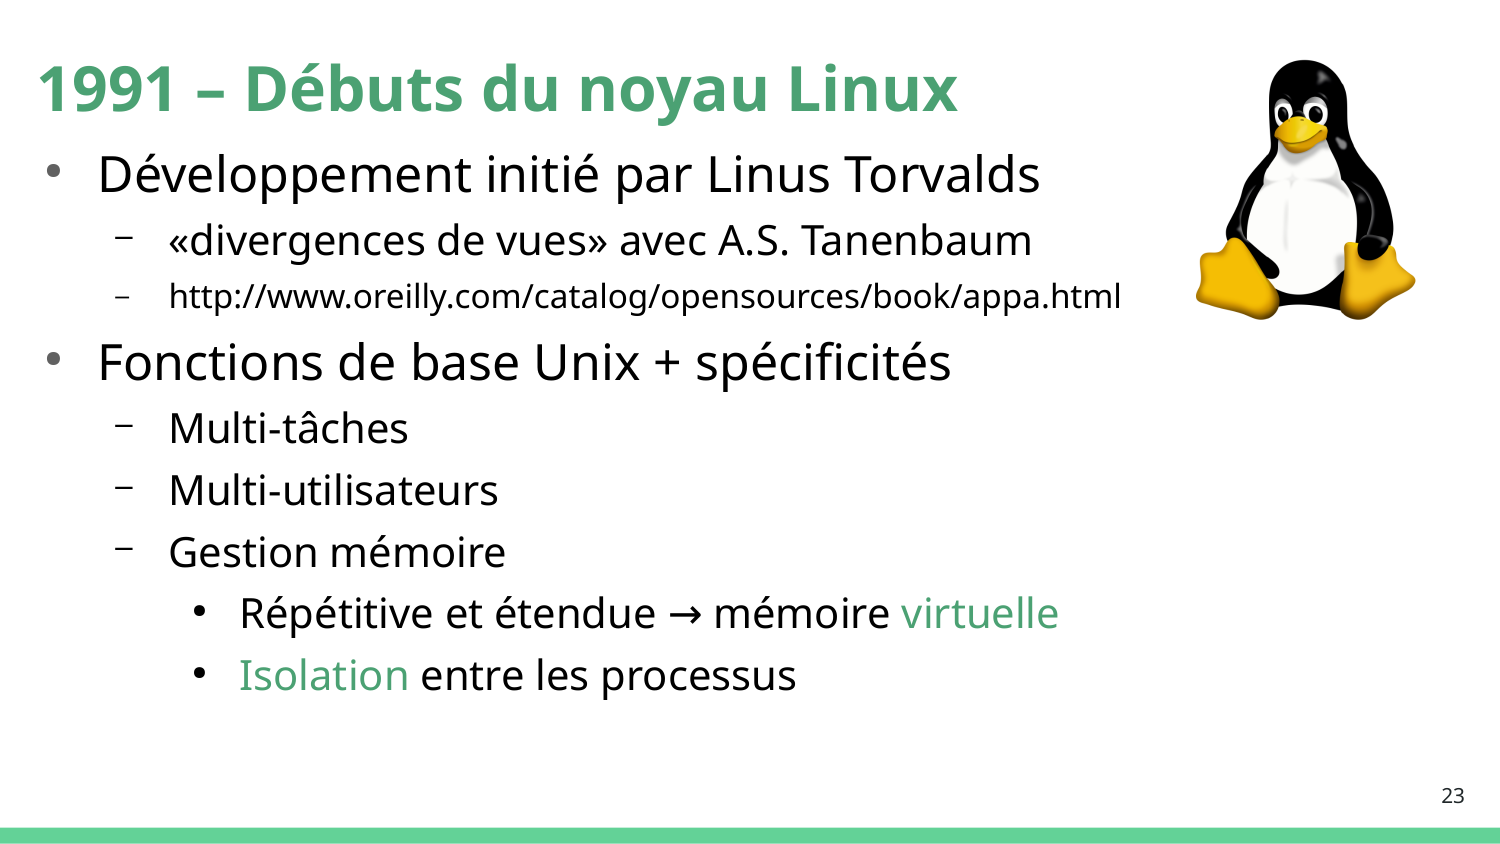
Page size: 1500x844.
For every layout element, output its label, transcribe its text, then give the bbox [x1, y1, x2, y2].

title 1991 – Débuts du noyau Linux [21, 23, 1420, 117]
picture [1192, 58, 1418, 321]
slide_number <numéro> [1389, 764, 1480, 830]
list Développement initié par Linus Torvalds «divergences de vues» avec A.S. Tanenbaum http://www.oreilly.com/catalog/opensources/book/appa.html Fonctions de base Unix + spécificités Multi-tâches Multi-utilisateurs Gestion mémoire Répétitive et étendue → mémoire virtuelle Isolation entre les processus [11, 118, 1211, 810]
